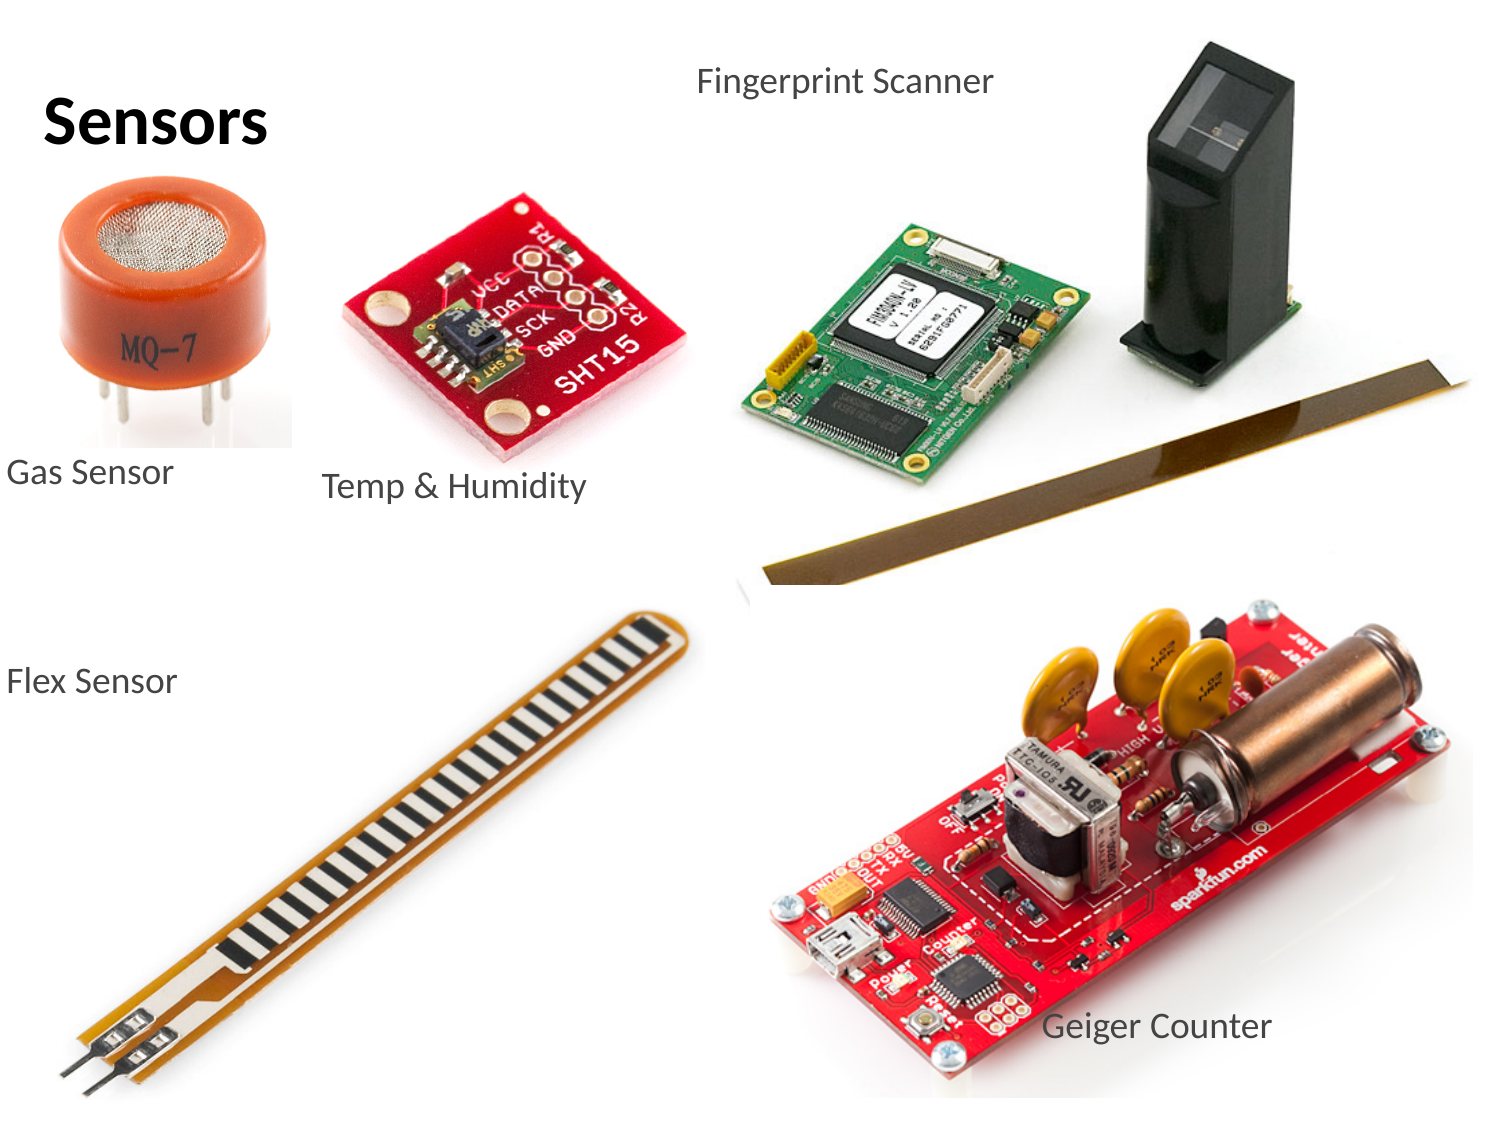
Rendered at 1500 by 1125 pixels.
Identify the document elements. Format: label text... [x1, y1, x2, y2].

text_box Geiger Counter [1041, 1004, 1459, 1063]
picture [29, 15, 1491, 1106]
text_box Temp & Humidity [321, 464, 739, 523]
picture [330, 180, 697, 464]
text_box Sensors [29, 66, 1306, 167]
picture [43, 167, 292, 448]
text_box Flex Sensor [6, 659, 424, 718]
text_box Fingerprint Scanner [696, 59, 1158, 66]
text_box Gas Sensor [6, 450, 316, 508]
